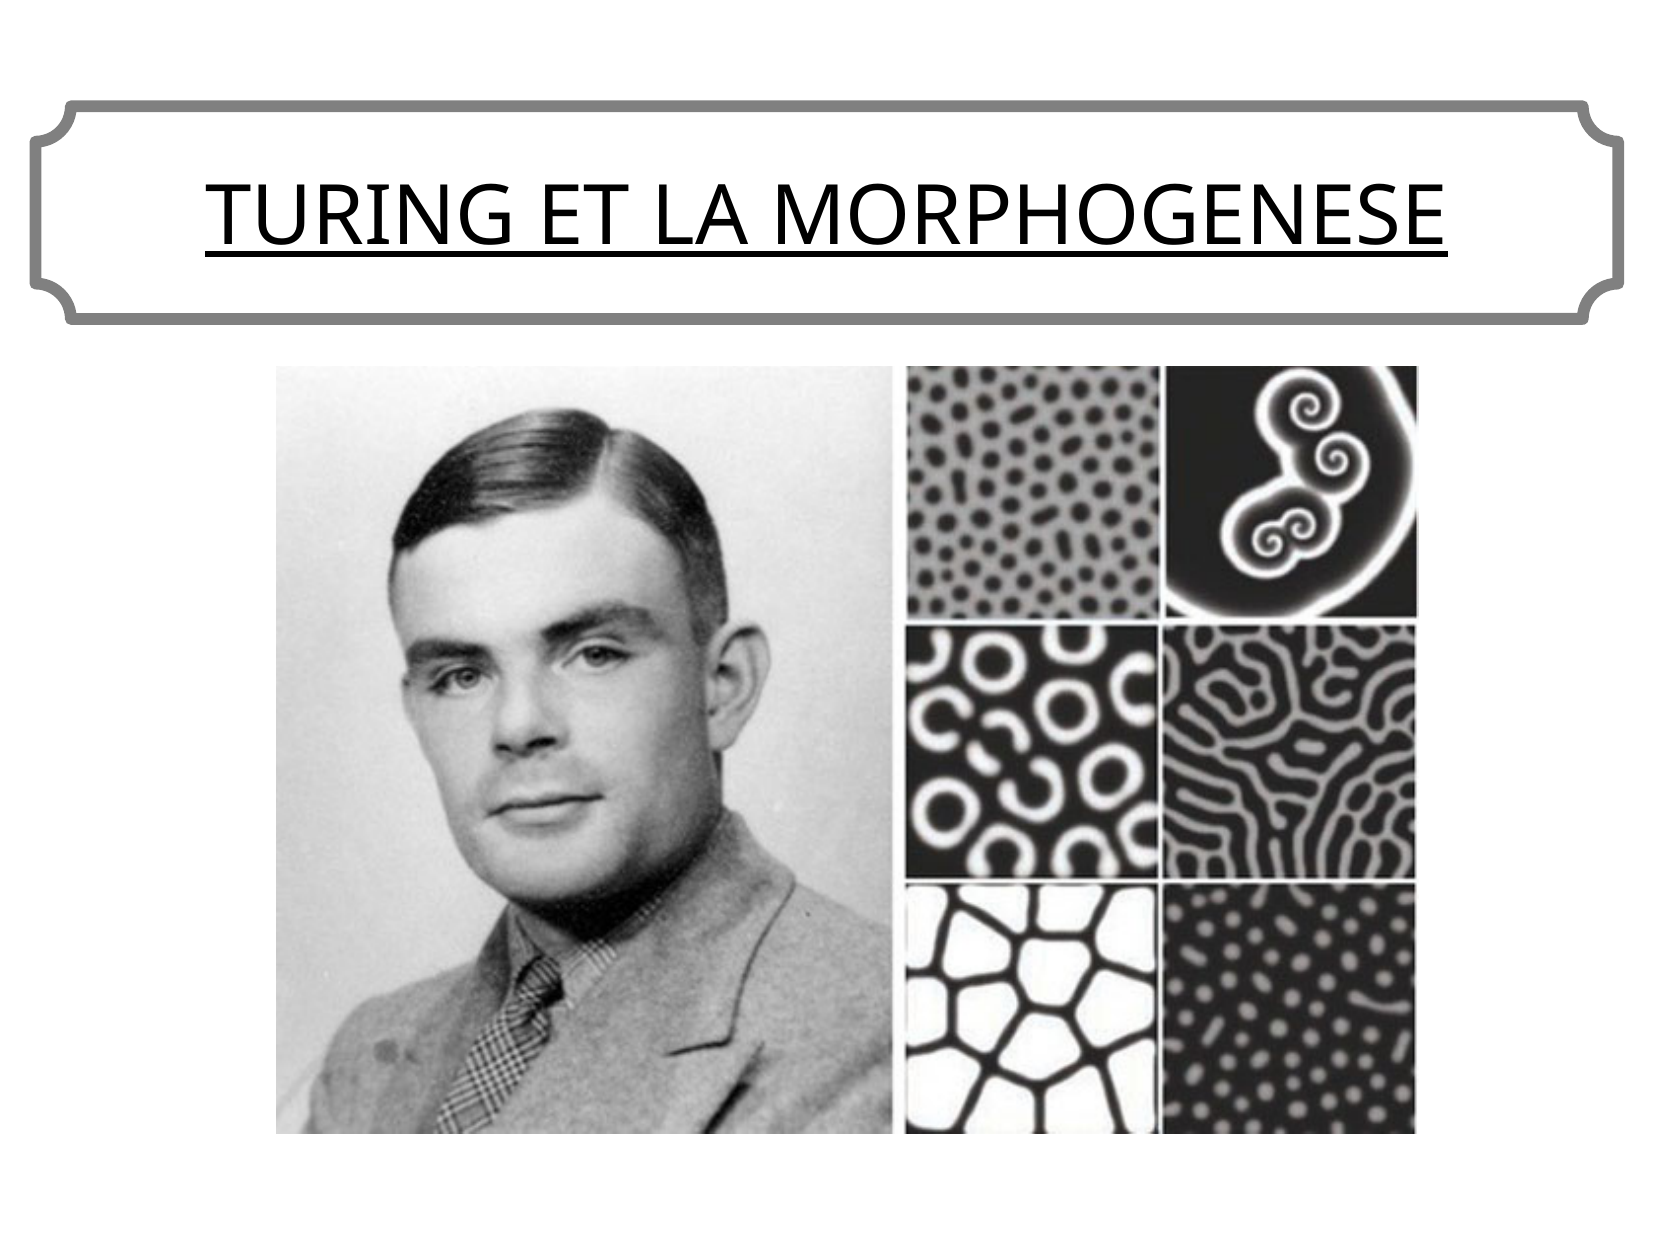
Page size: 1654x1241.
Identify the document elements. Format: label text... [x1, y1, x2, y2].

picture [276, 366, 1419, 1134]
title TURING ET LA MORPHOGENESE [0, 82, 1654, 342]
